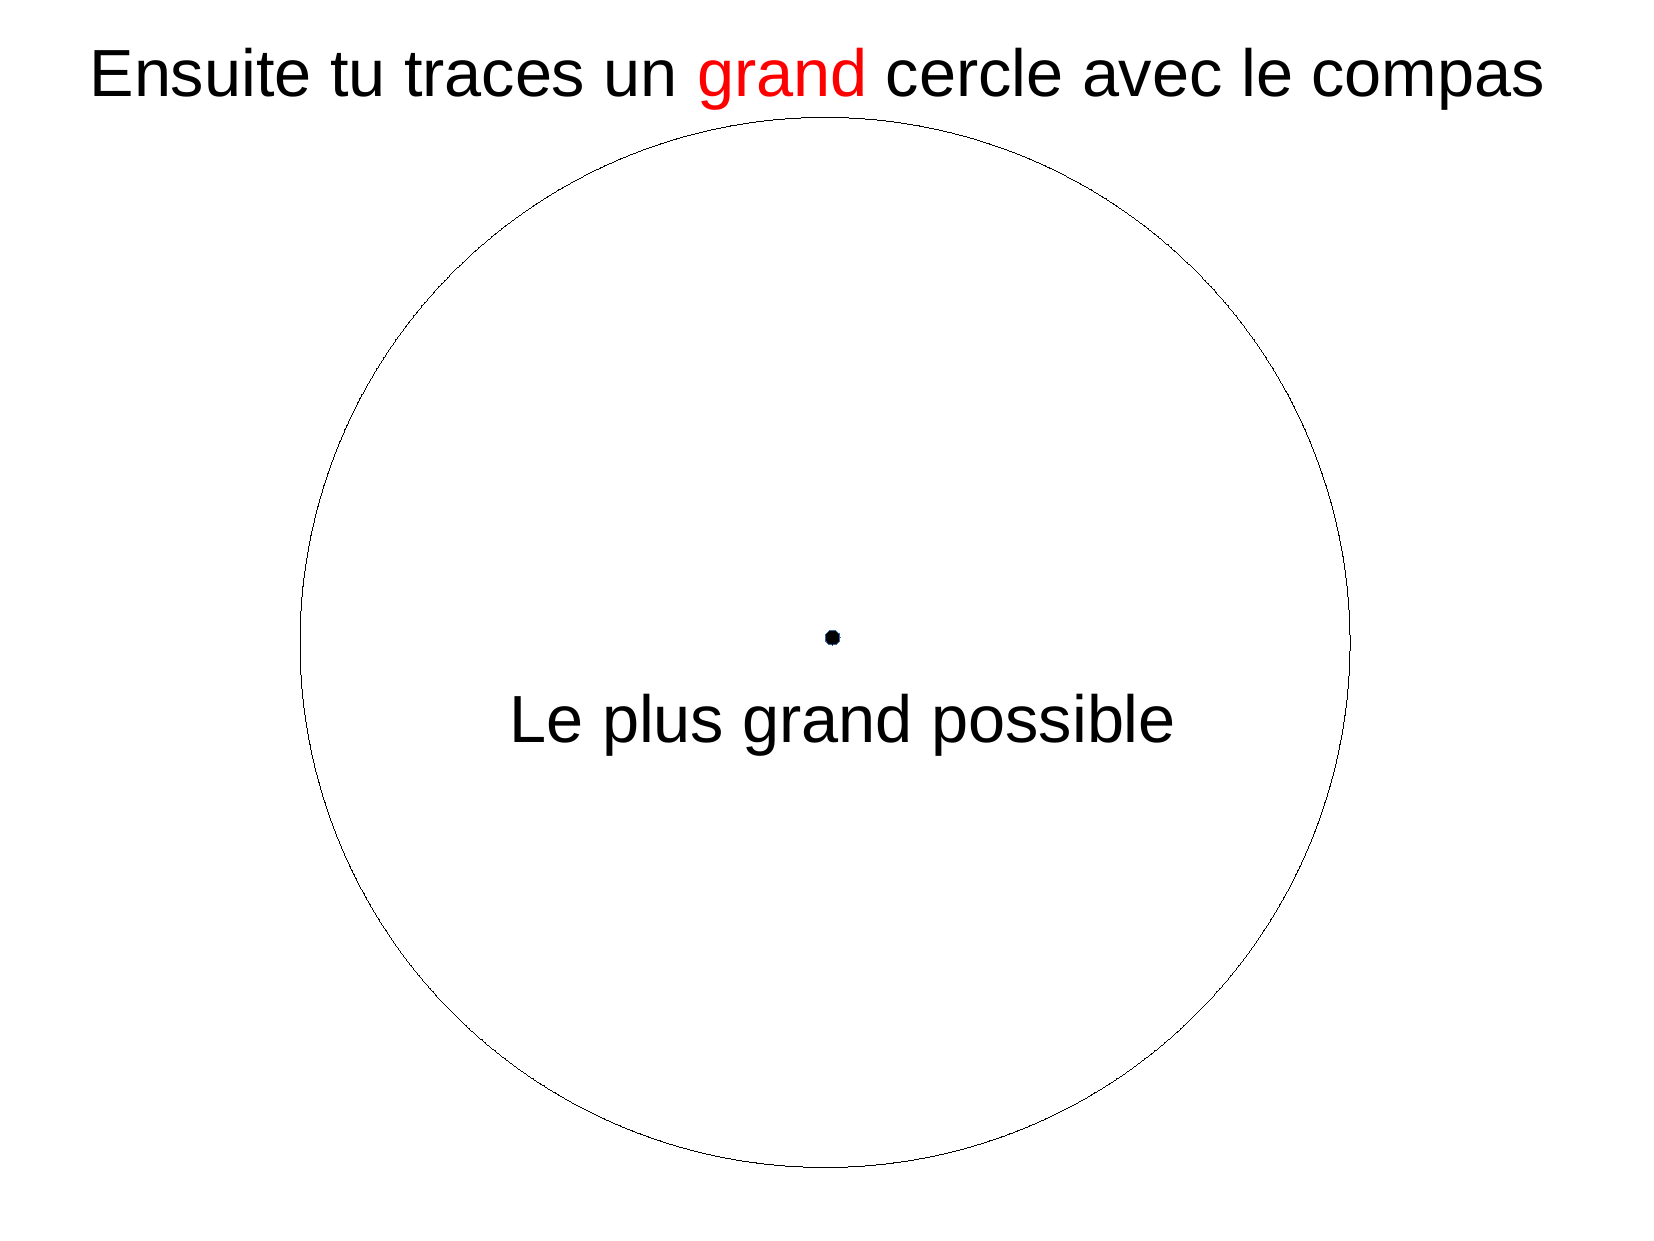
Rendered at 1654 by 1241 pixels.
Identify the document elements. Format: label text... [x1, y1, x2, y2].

title Ensuite tu traces un grand cercle avec le compas [0, 15, 1636, 133]
text_box [825, 630, 841, 646]
text_box Le plus grand possible [495, 675, 1231, 765]
